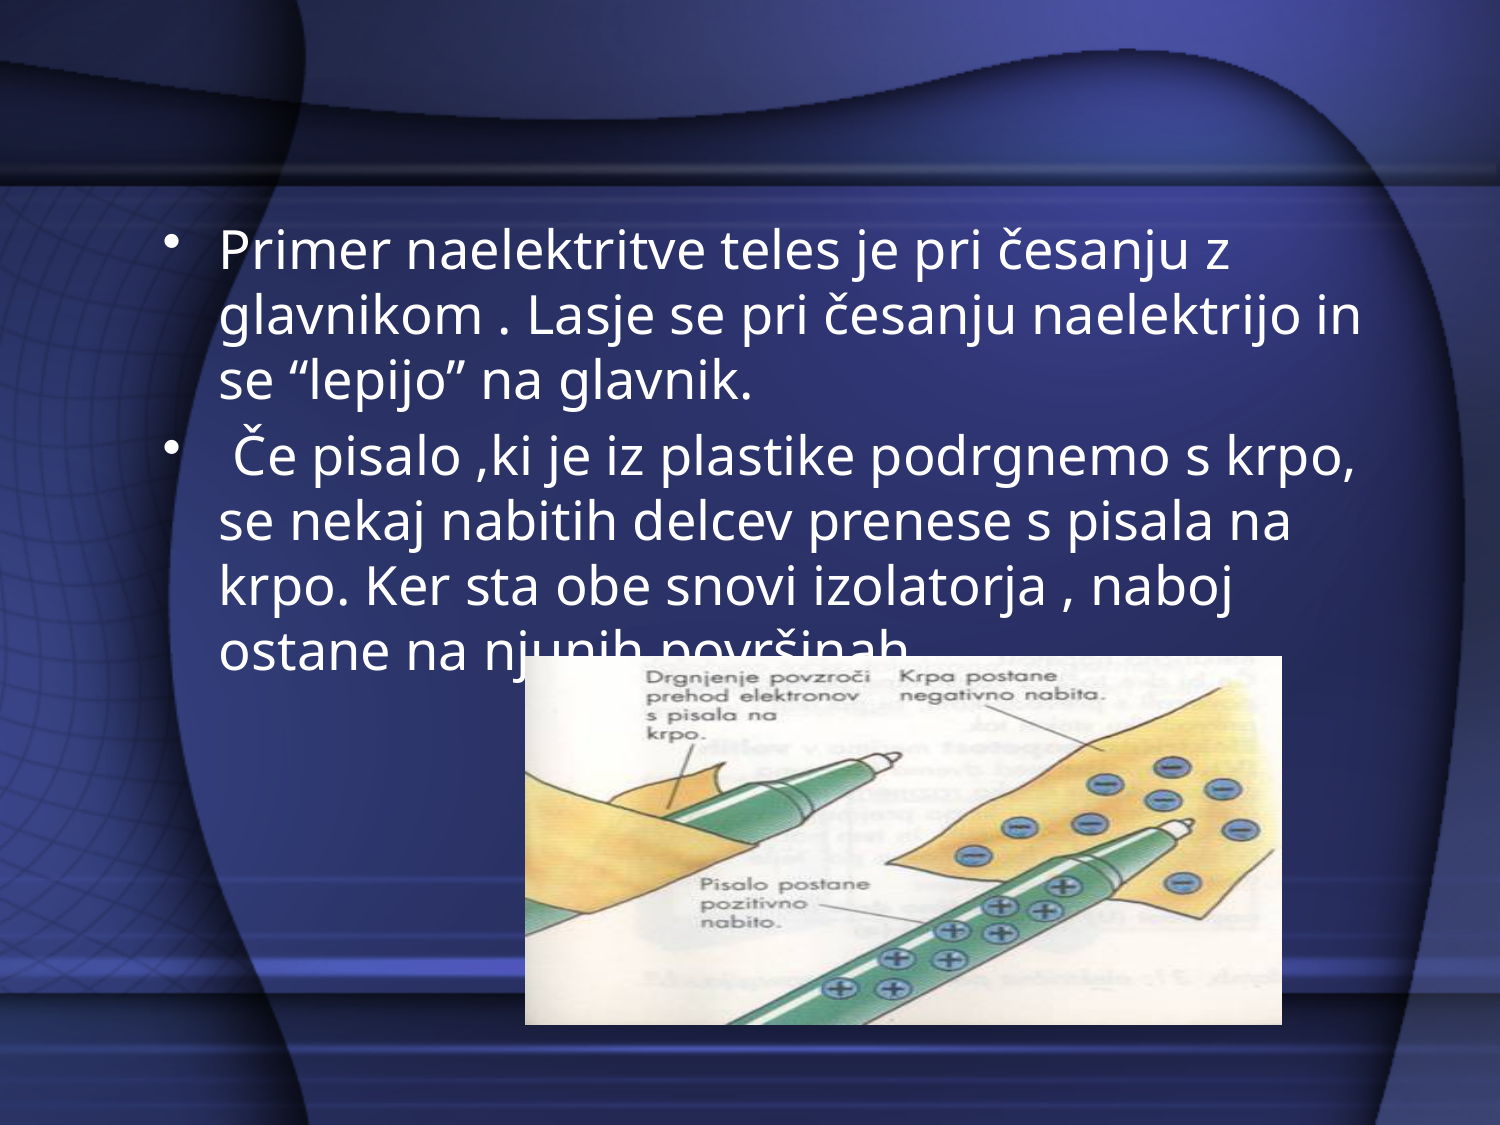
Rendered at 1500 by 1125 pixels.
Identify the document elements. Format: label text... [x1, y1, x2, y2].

picture [0, 0, 1500, 1125]
list Primer naelektritve teles je pri česanju z glavnikom . Lasje se pri česanju naelektrijo in se “lepijo” na glavnik. Če pisalo ,ki je iz plastike podrgnemo s krpo, se nekaj nabitih delcev prenese s pisala na krpo. Ker sta obe snovi izolatorja , naboj ostane na njunih površinah . [147, 208, 1411, 1012]
